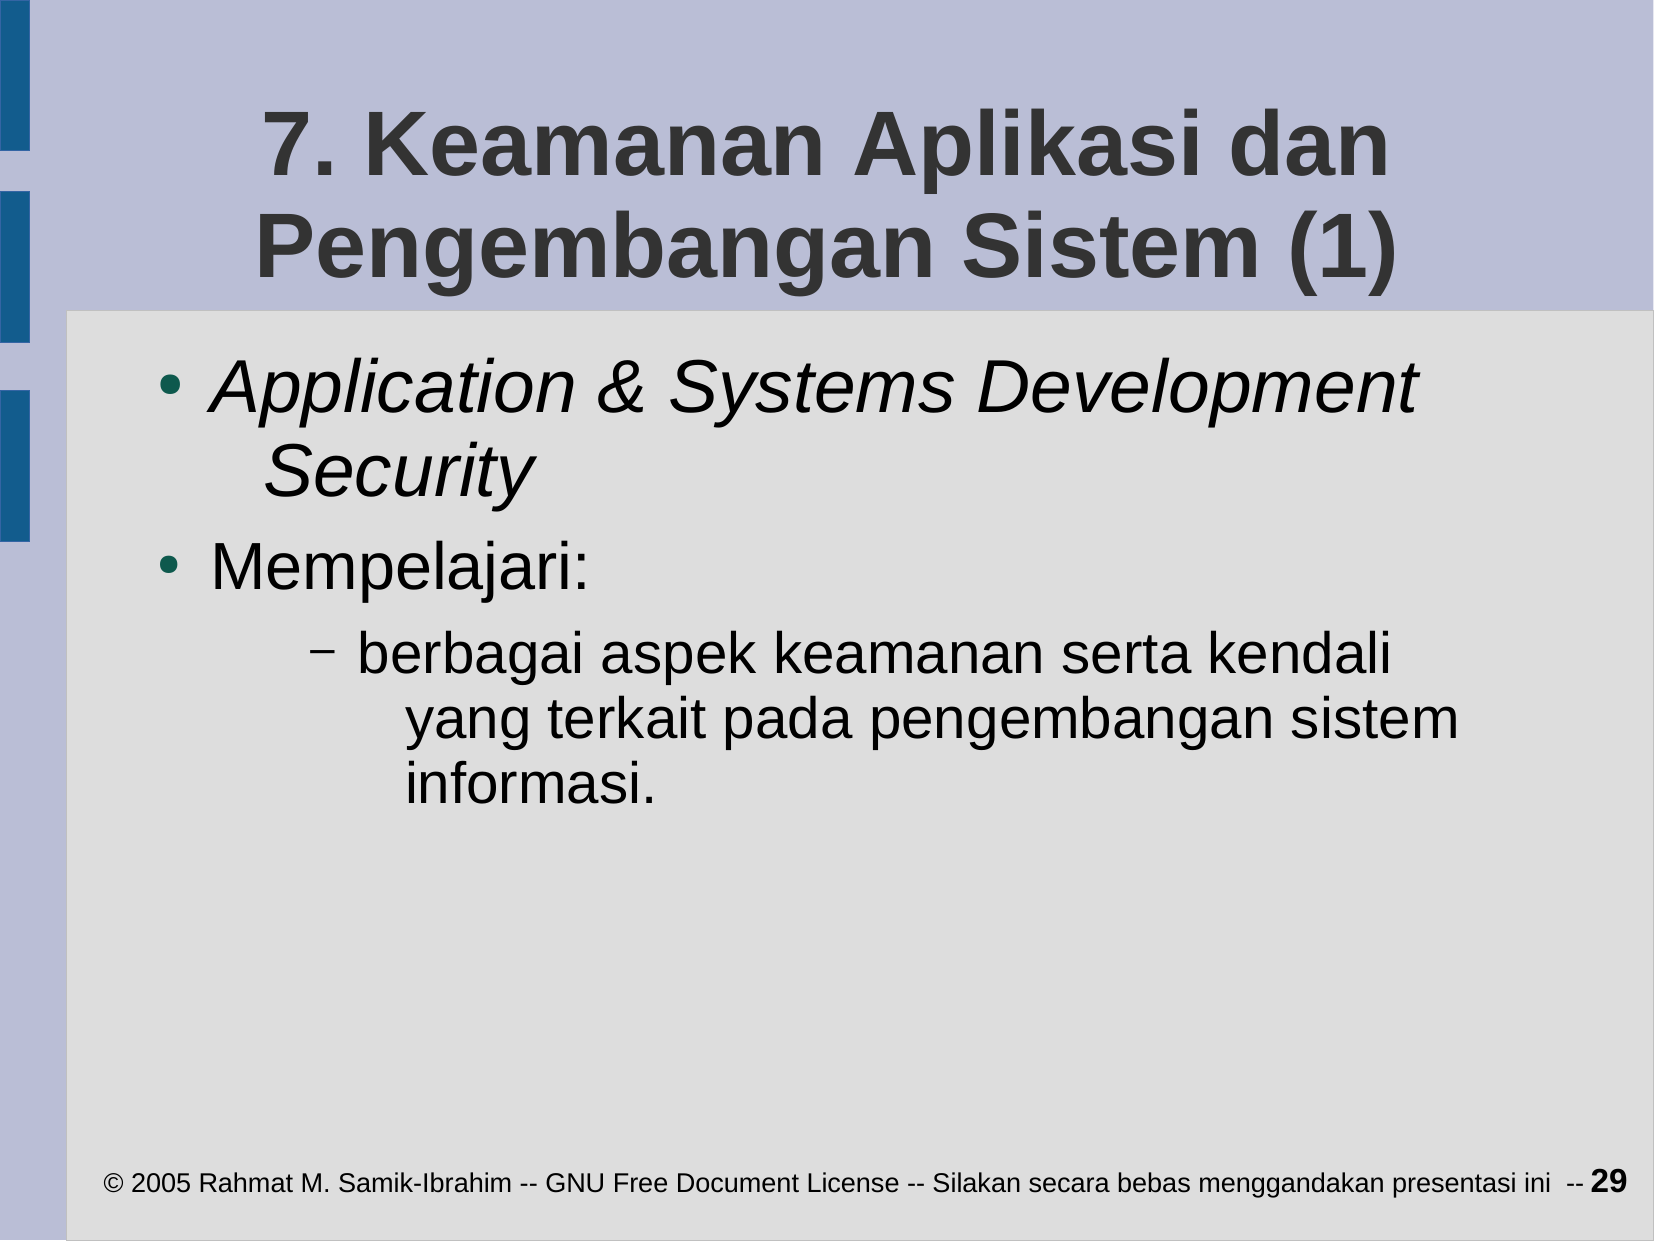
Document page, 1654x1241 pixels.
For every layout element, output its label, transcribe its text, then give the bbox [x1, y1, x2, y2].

title 7. Keamanan Aplikasi dan Pengembangan Sistem (1) [121, 91, 1534, 299]
list Application & Systems Development Security Mempelajari: berbagai aspek keamanan serta kendali yang terkait pada pengembangan sistem informasi. [121, 344, 1534, 1127]
